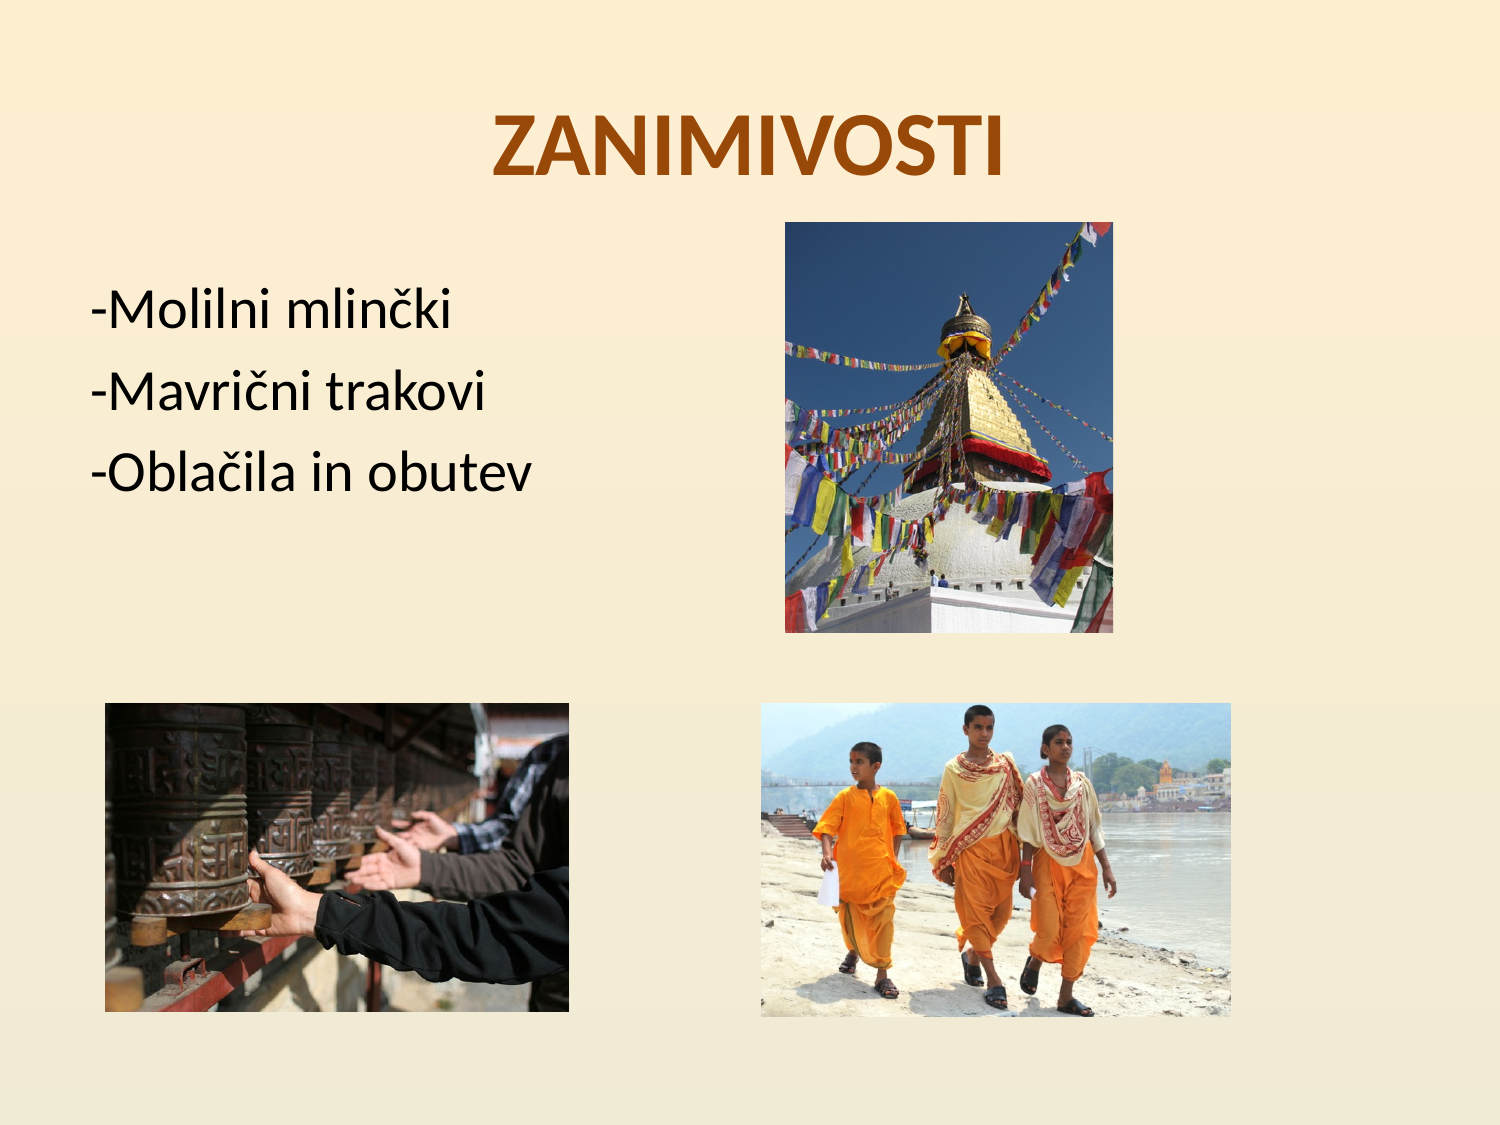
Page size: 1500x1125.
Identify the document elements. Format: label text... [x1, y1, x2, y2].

picture [761, 703, 1231, 1017]
title ZANIMIVOSTI [75, 45, 1425, 233]
picture [105, 703, 569, 1012]
picture [785, 222, 1114, 633]
list -Molilni mlinčki -Mavrični trakovi -Oblačila in obutev [75, 262, 1425, 1005]
